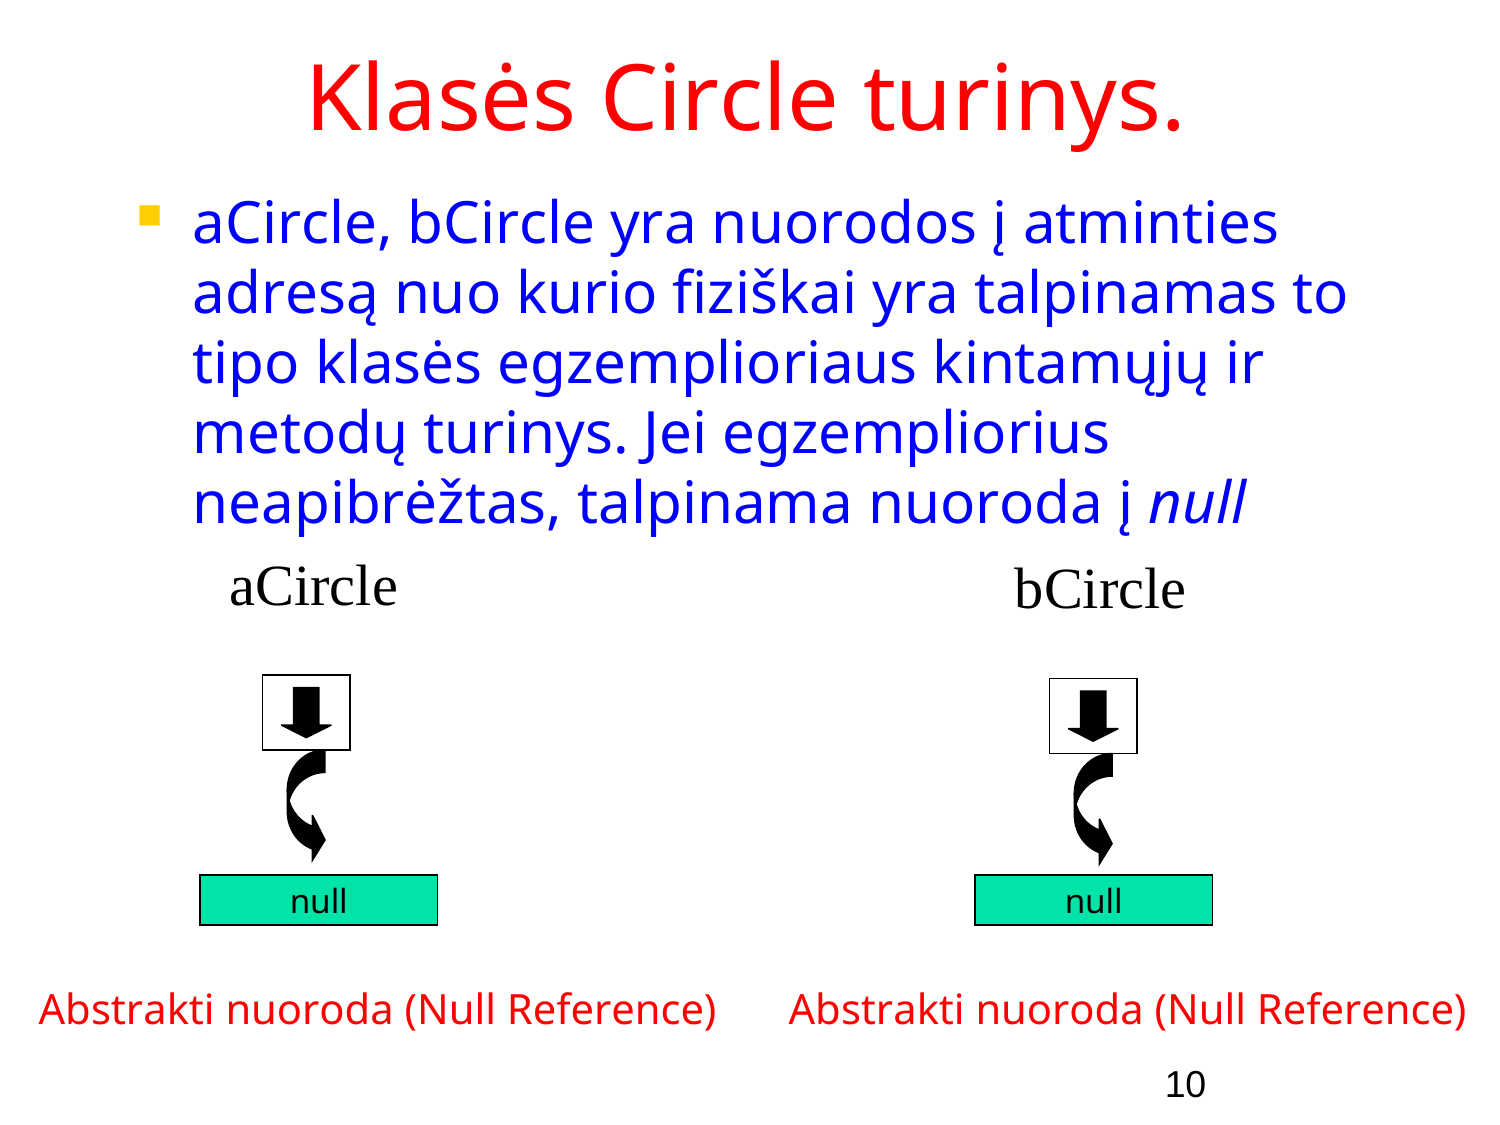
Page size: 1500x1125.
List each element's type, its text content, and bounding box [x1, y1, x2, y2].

text_box Abstrakti nuoroda (Null Reference) [23, 975, 732, 1041]
text_box [262, 675, 351, 861]
text_box aCircle [215, 539, 413, 625]
text_box null [975, 875, 1213, 925]
text_box Abstrakti nuoroda (Null Reference) [773, 975, 1482, 1041]
text_box null [199, 875, 438, 925]
text_box [1049, 678, 1137, 864]
text_box bCircle [1000, 542, 1202, 629]
title Klasės Circle turinys. [24, 0, 1468, 188]
list aCircle, bCircle yra nuorodos į atminties adresą nuo kurio fiziškai yra talpinamas to tipo klasės egzemplioriaus kintamųjų ir metodų turinys. Jei egzempliorius neapibrėžtas, talpinama nuoroda į null [121, 177, 1447, 909]
